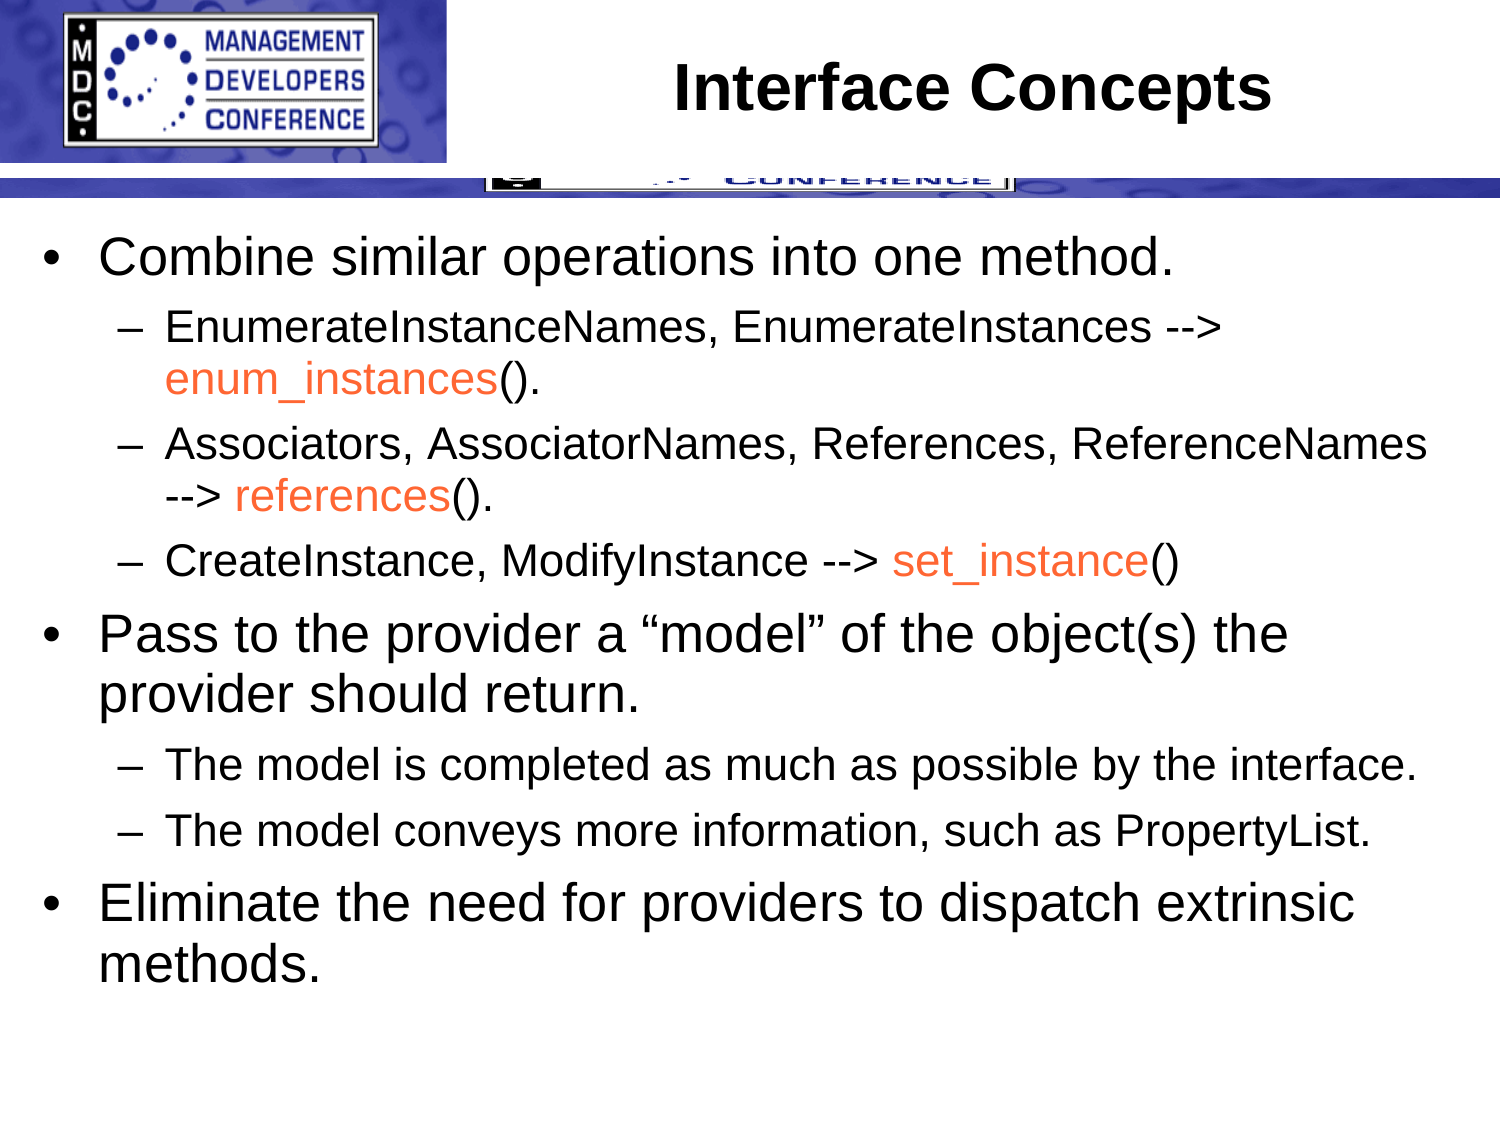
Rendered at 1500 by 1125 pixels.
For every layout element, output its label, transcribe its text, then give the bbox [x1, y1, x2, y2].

picture [0, 0, 447, 163]
list Combine similar operations into one method. EnumerateInstanceNames, EnumerateInstances --> enum_instances(). Associators, AssociatorNames, References, ReferenceNames --> references(). CreateInstance, ModifyInstance --> set_instance() Pass to the provider a “model” of the object(s) the provider should return. The model is completed as much as possible by the interface. The model conveys more information, such as PropertyList. Eliminate the need for providers to dispatch extrinsic methods. [42, 226, 1433, 1086]
title Interface Concepts [447, 0, 1500, 176]
picture [0, 178, 1500, 198]
